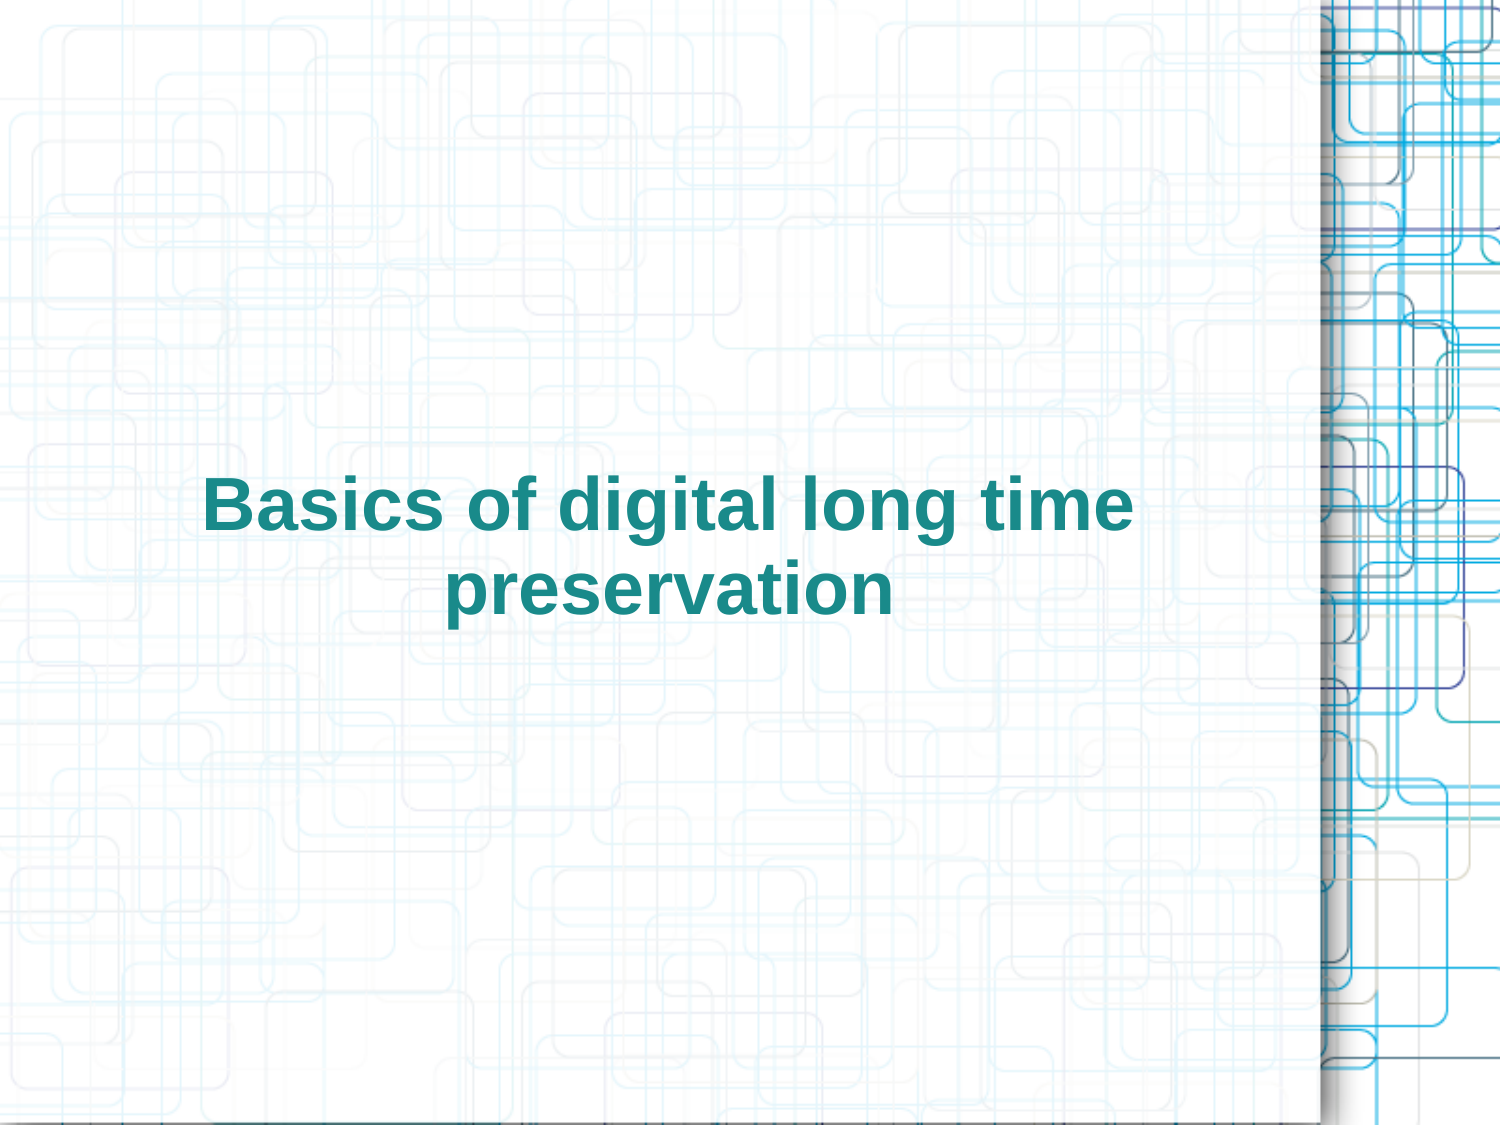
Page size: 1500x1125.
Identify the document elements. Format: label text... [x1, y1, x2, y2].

picture [0, 0, 1500, 1125]
title Basics of digital long time preservation [53, 452, 1286, 641]
